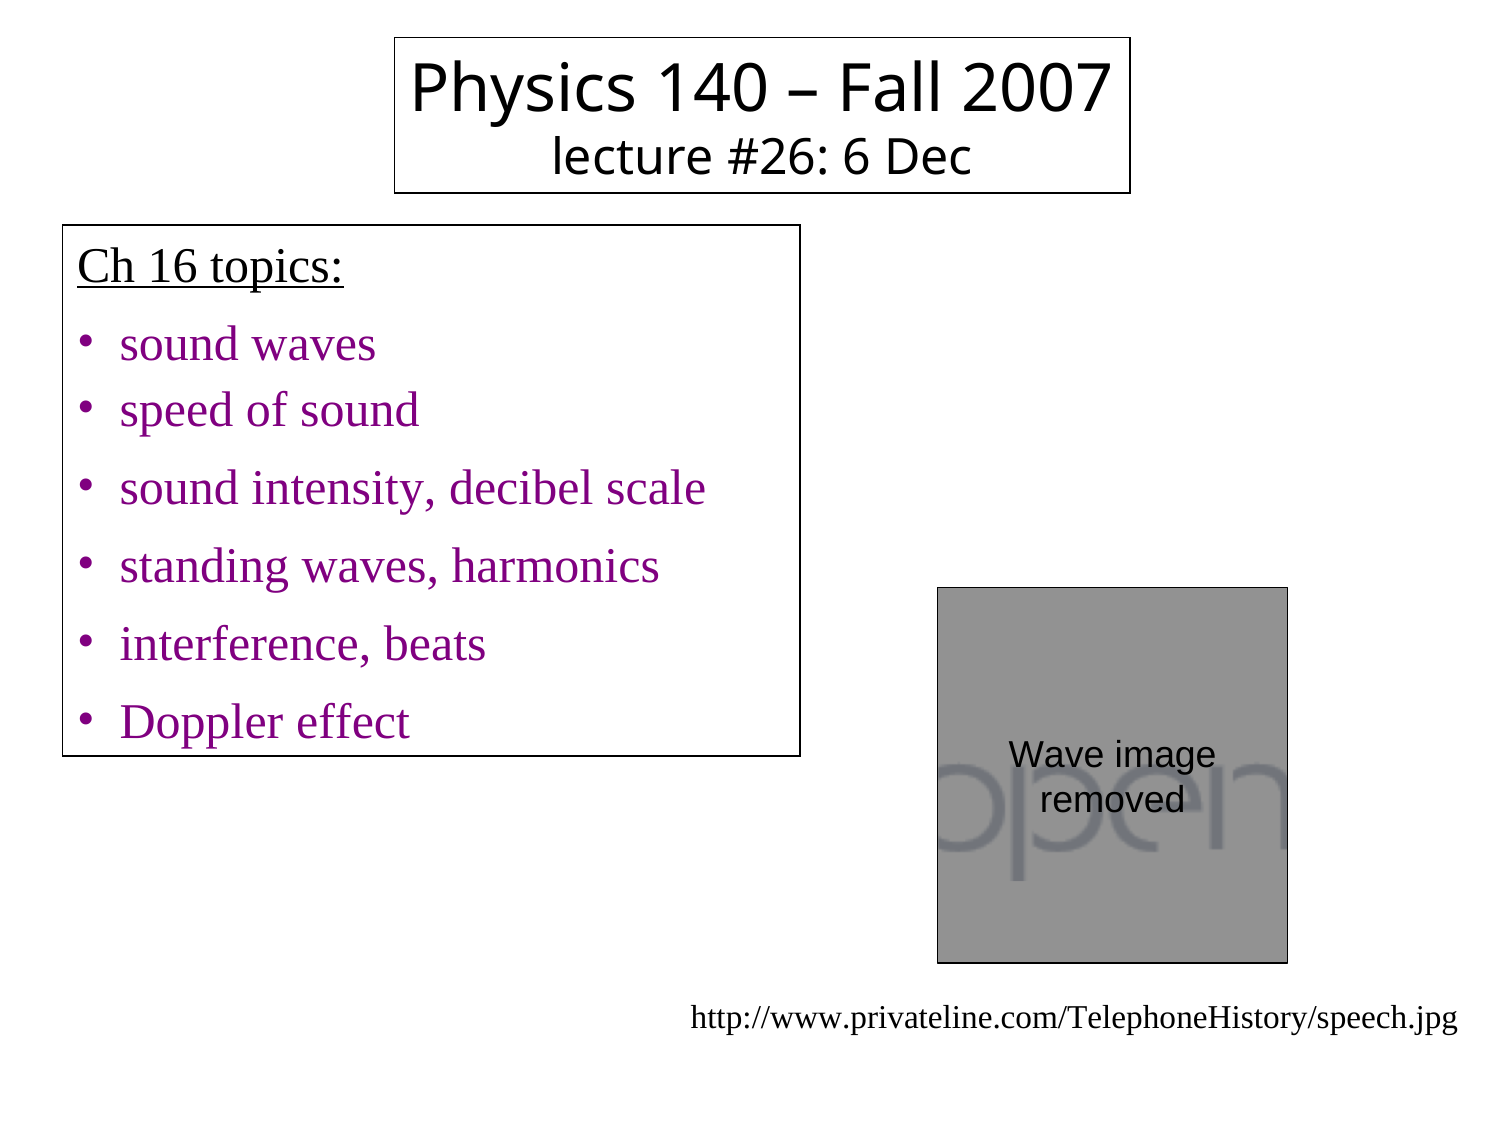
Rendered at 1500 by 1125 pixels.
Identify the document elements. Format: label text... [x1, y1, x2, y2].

text_box Wave image removed [937, 587, 1288, 963]
text_box Physics 140 – Fall 2007 lecture #26: 6 Dec [394, 37, 1131, 193]
text_box http://www.privateline.com/TelephoneHistory/speech.jpg [675, 987, 1475, 1043]
text_box Ch 16 topics: sound waves speed of sound sound intensity, decibel scale standing waves, harmonics interference, beats Doppler effect [62, 224, 800, 757]
